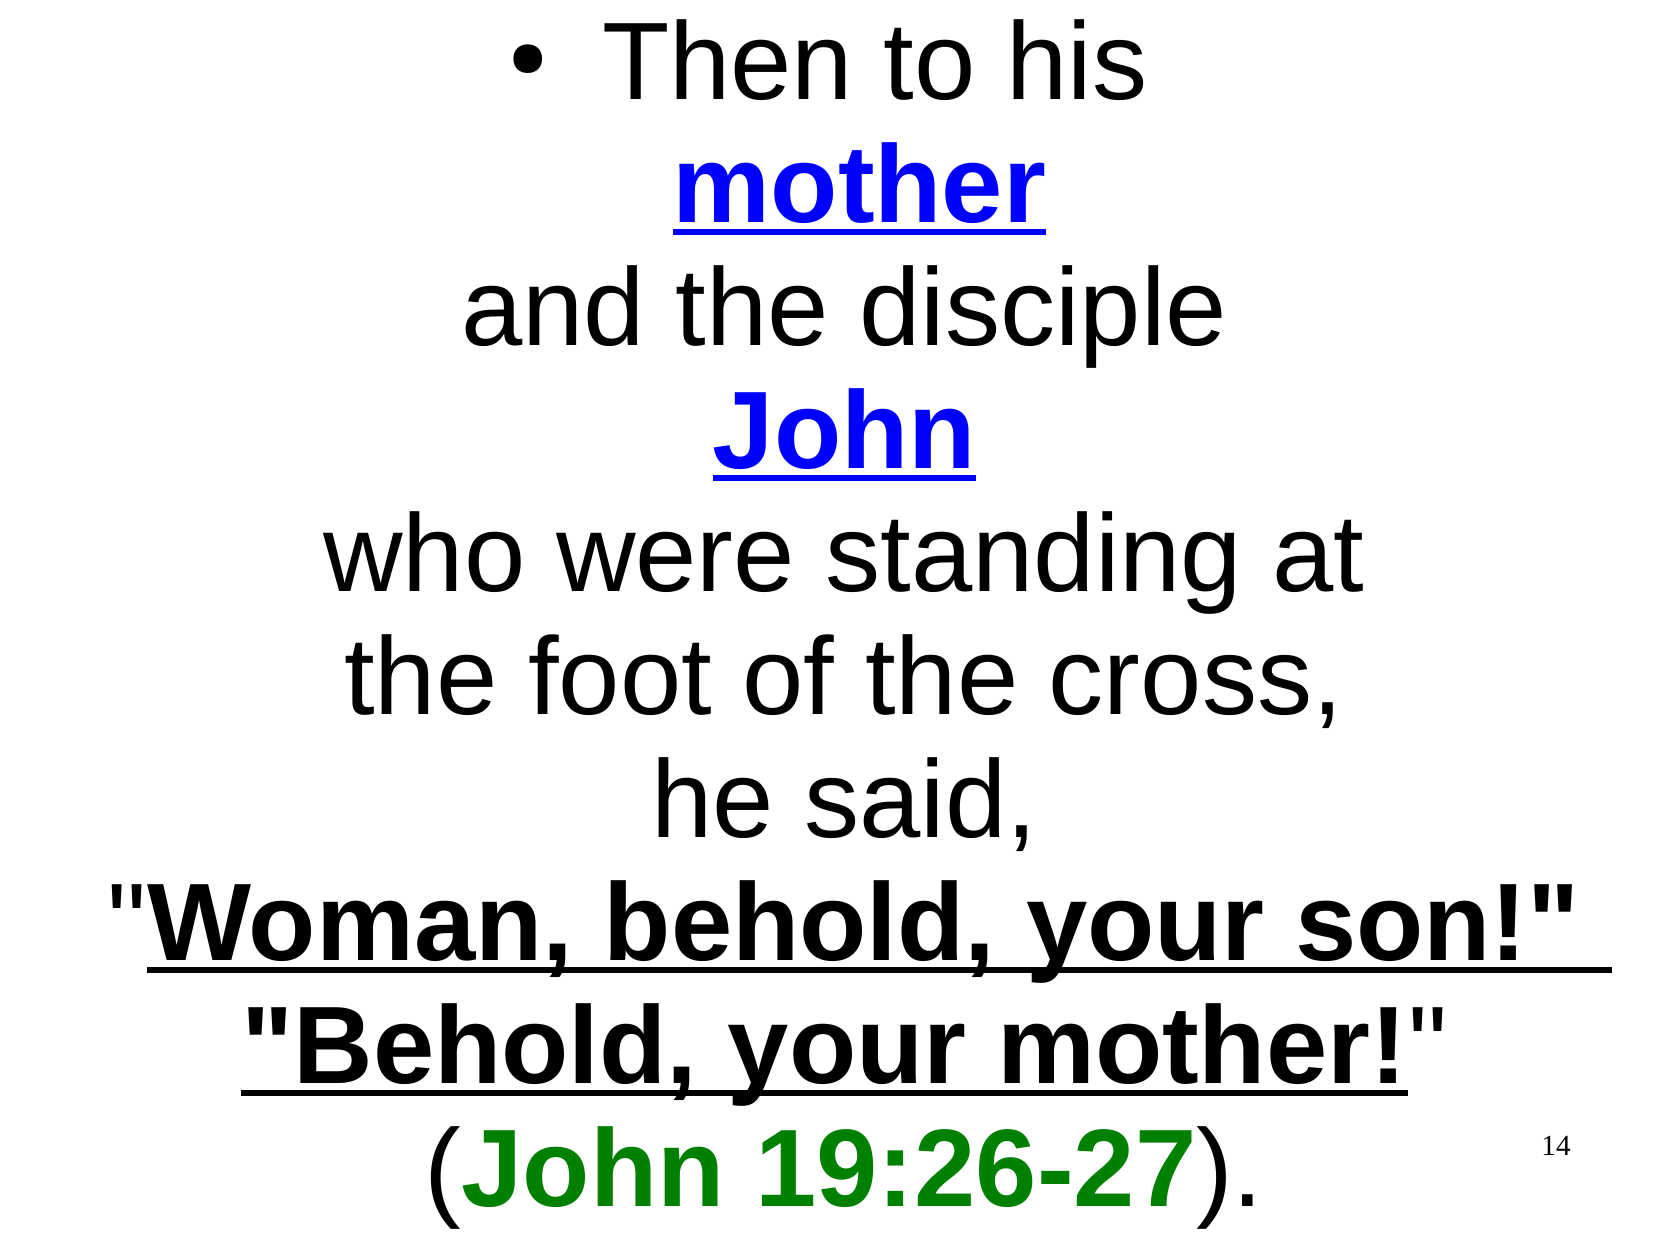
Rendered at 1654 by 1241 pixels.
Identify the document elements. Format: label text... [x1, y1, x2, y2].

list Then to his mother and the disciple John who were standing at the foot of the cross, he said, "Woman, behold, your son!" "Behold, your mother!" (John 19:26-27). [0, 0, 1651, 1238]
